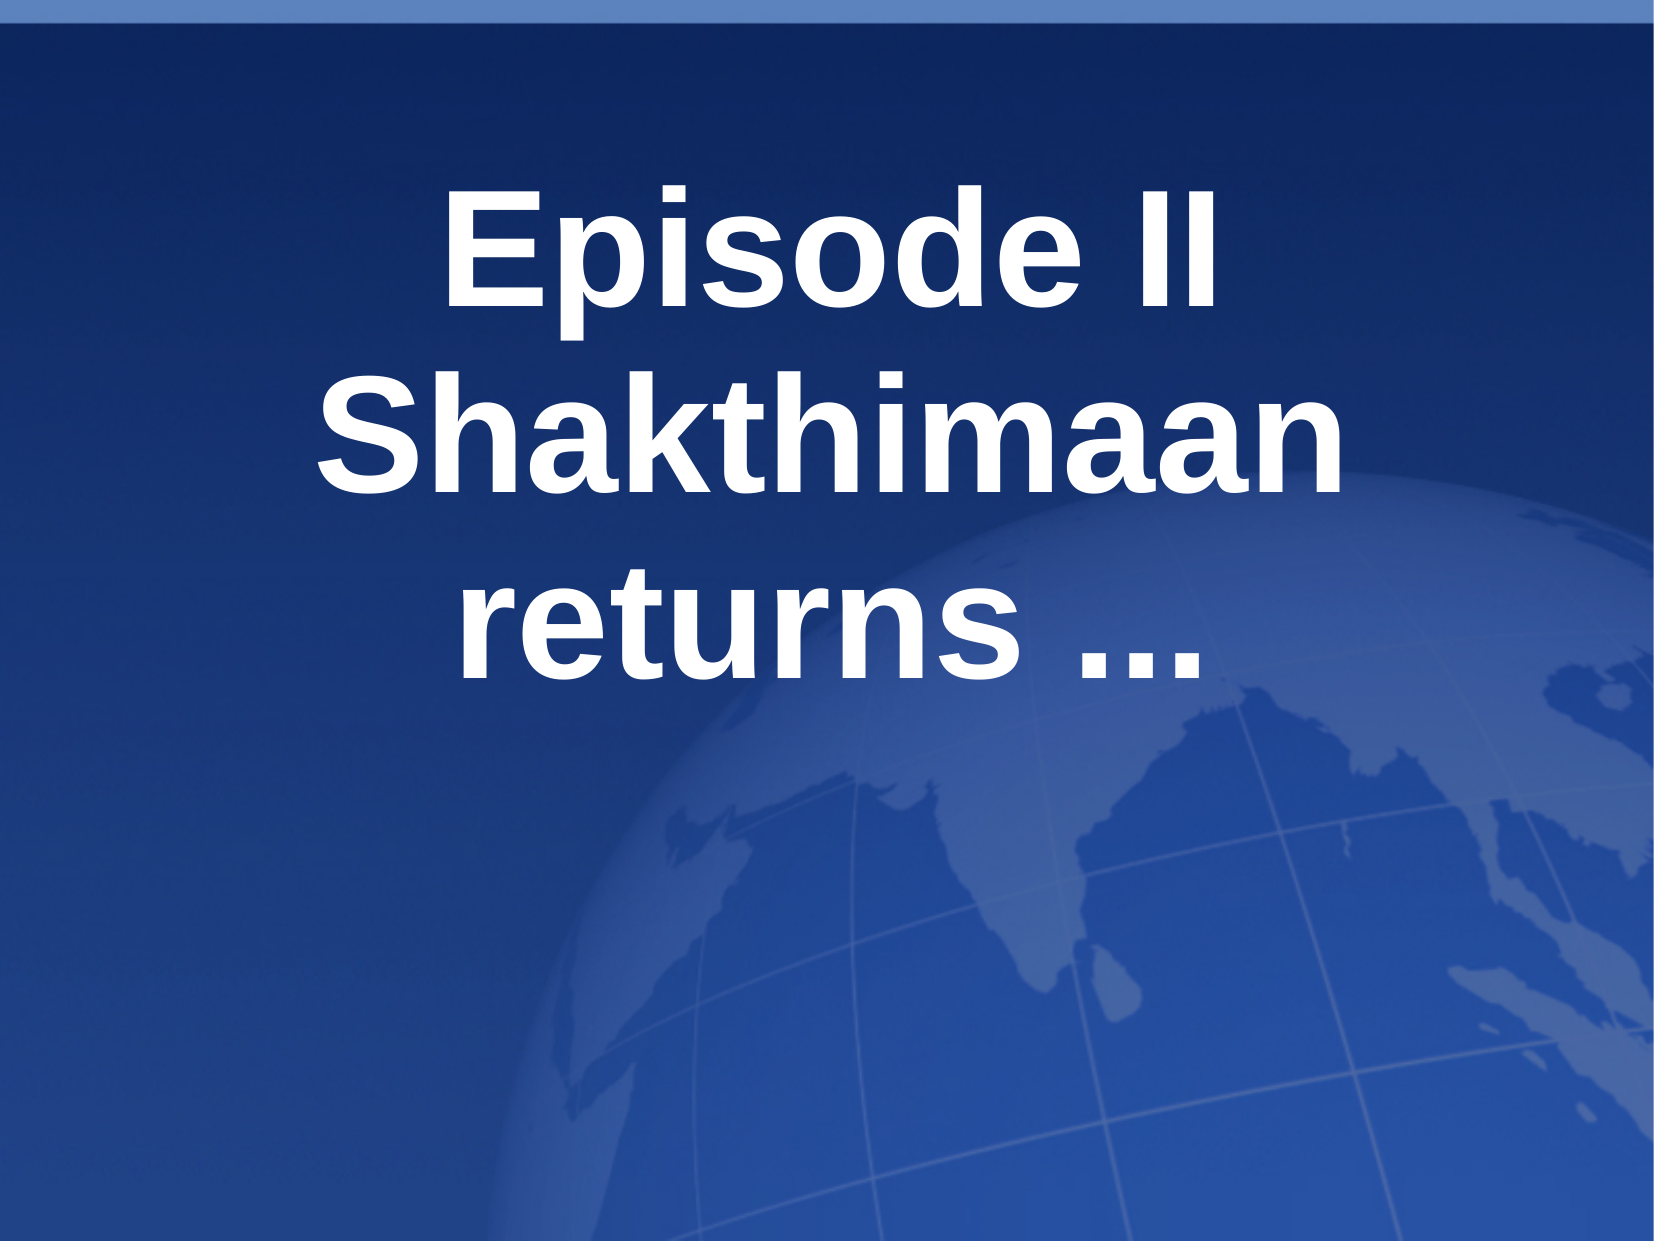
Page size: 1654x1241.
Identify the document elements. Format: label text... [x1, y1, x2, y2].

text_box Episode II Shakthimaan returns ... [59, 147, 1605, 806]
picture [0, 0, 1654, 1241]
